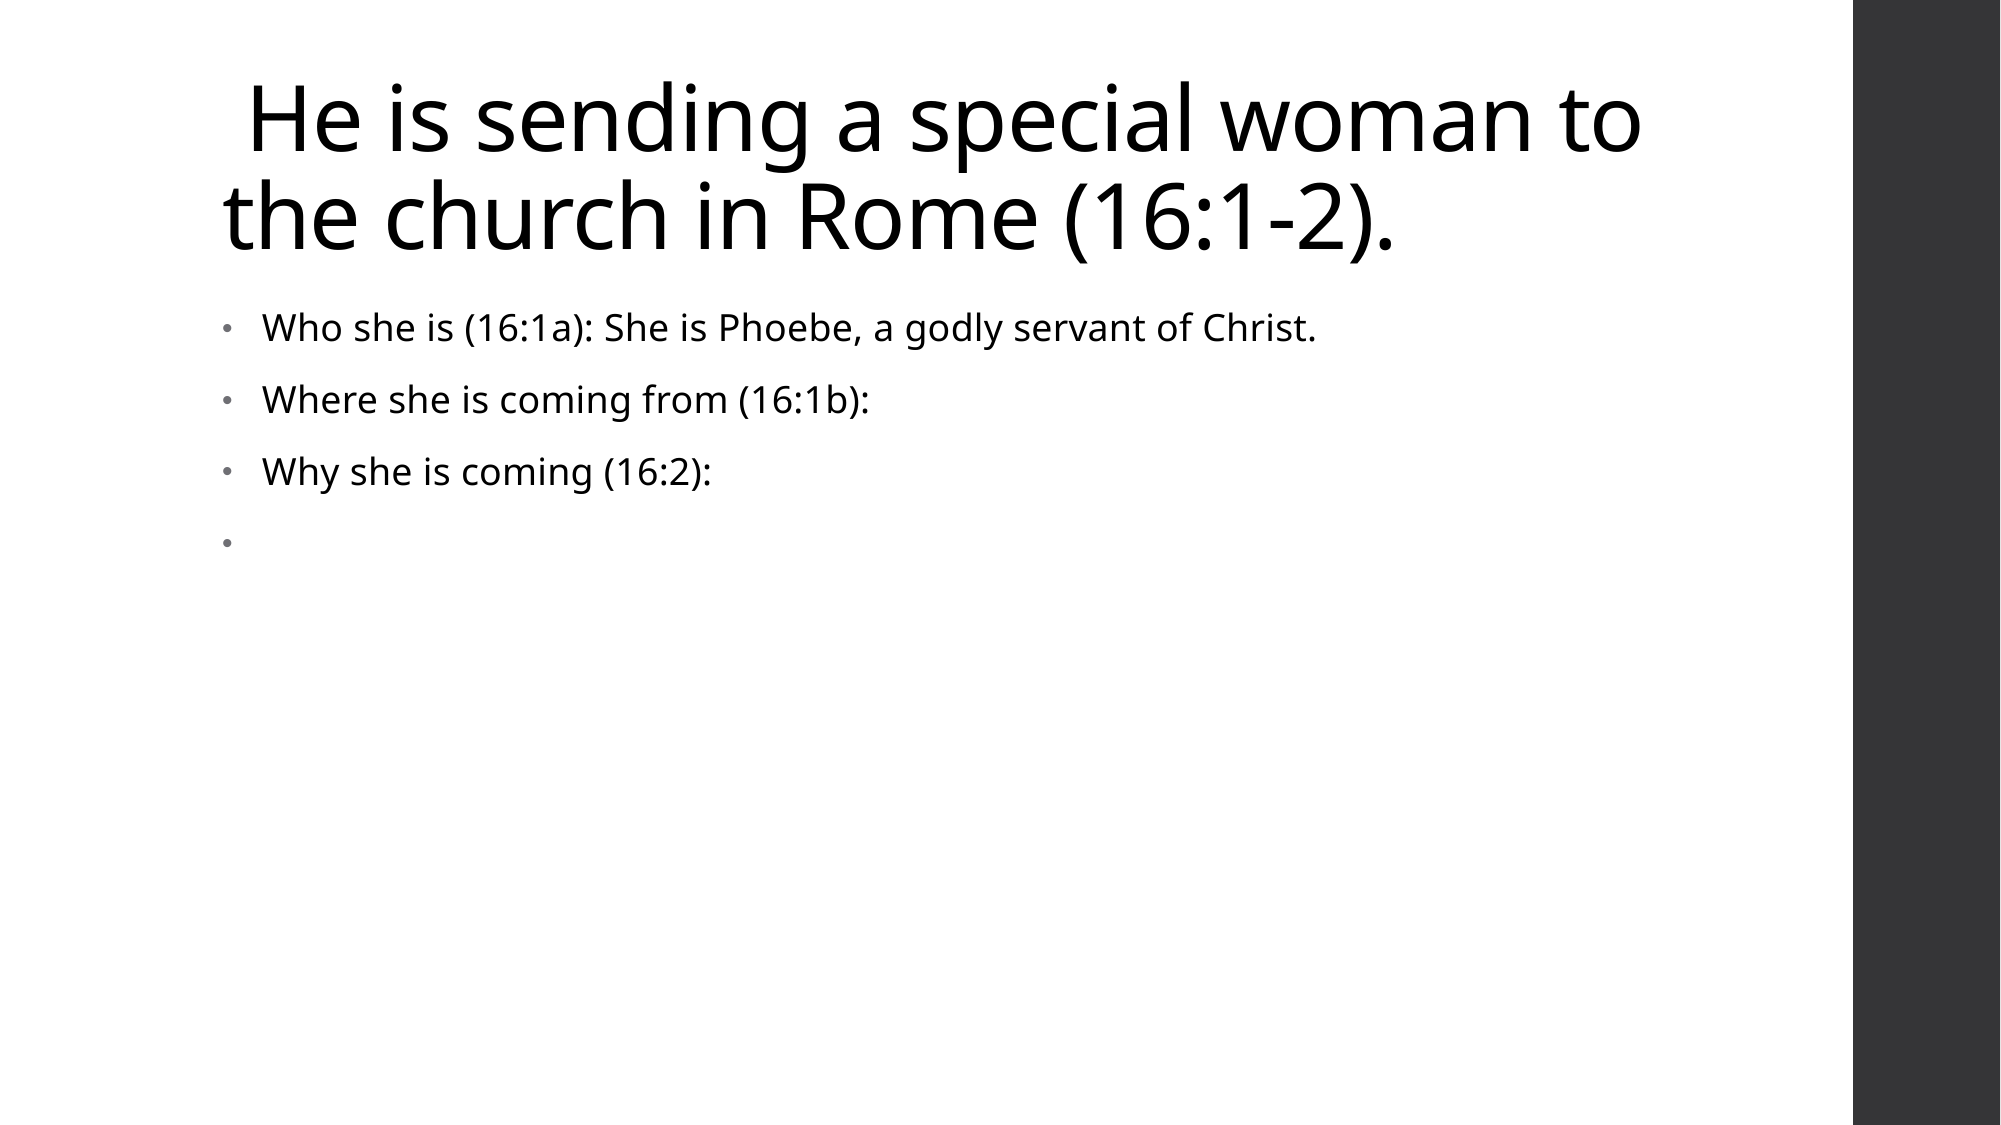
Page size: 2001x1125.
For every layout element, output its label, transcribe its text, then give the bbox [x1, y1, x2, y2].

title He is sending a special woman to the church in Rome (16:1-2). [206, 60, 1797, 278]
list Who she is (16:1a): She is Phoebe, a godly servant of Christ. Where she is coming from (16:1b): Why she is coming (16:2): [206, 299, 1617, 1014]
